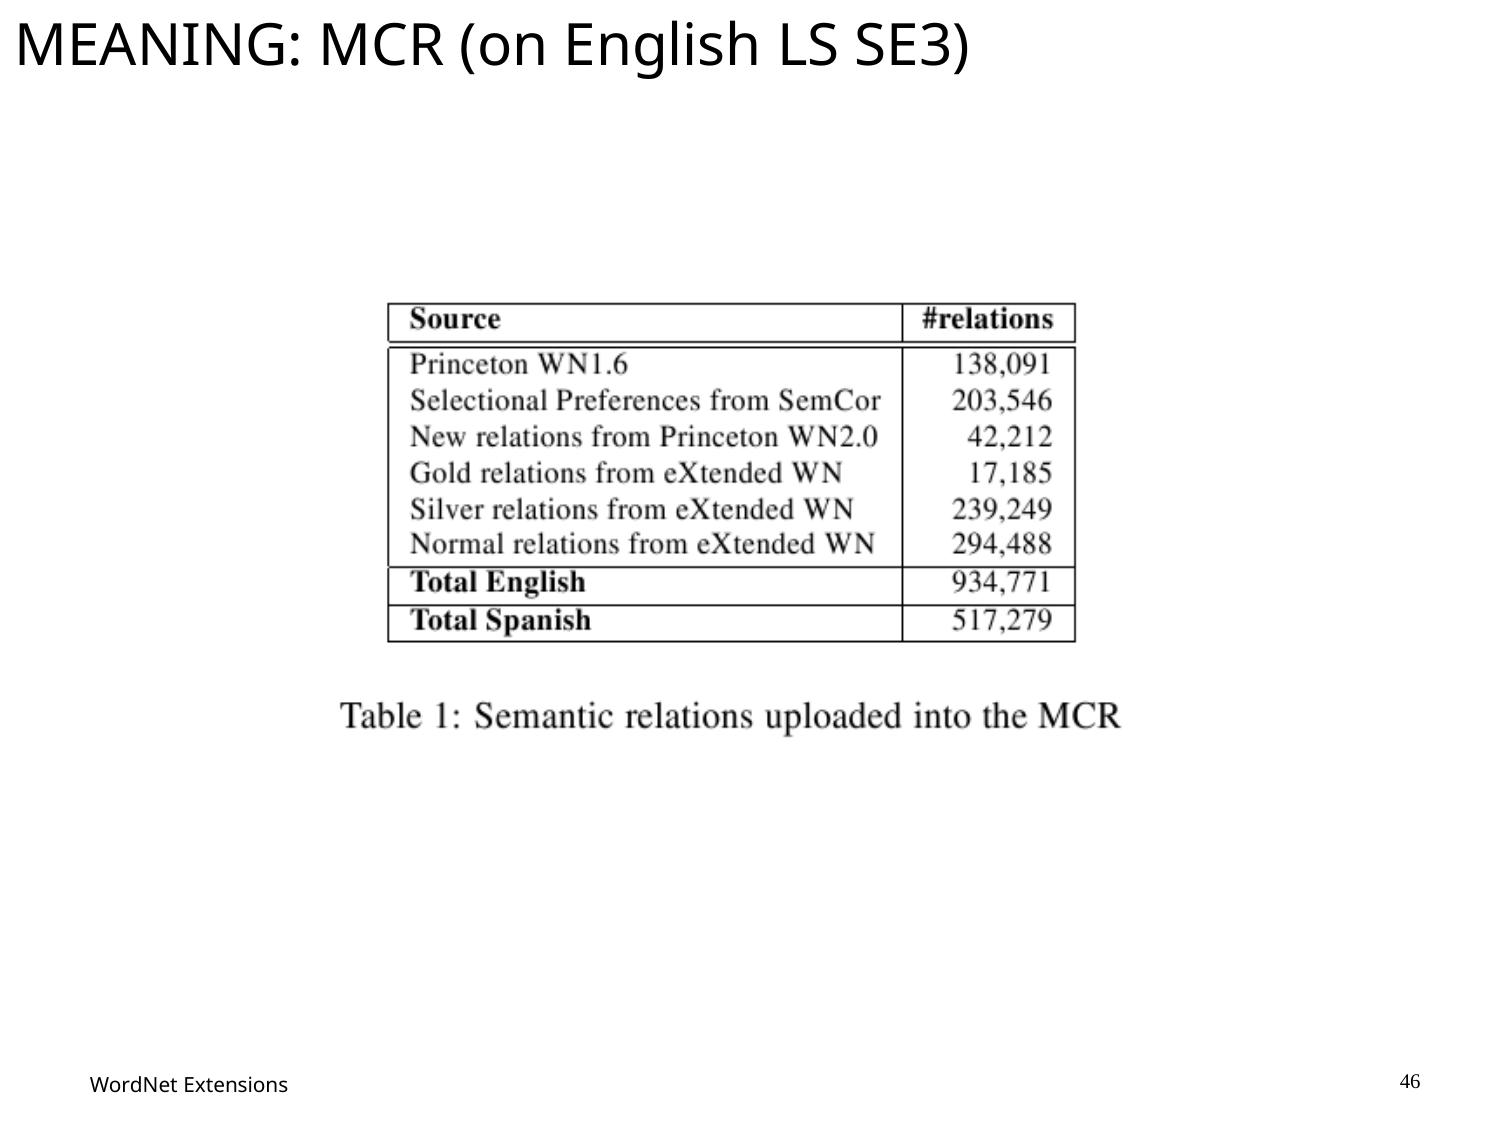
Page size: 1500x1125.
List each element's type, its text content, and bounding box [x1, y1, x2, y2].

picture [311, 287, 1146, 770]
title MEANING: MCR (on English LS SE3) [0, 0, 1500, 86]
